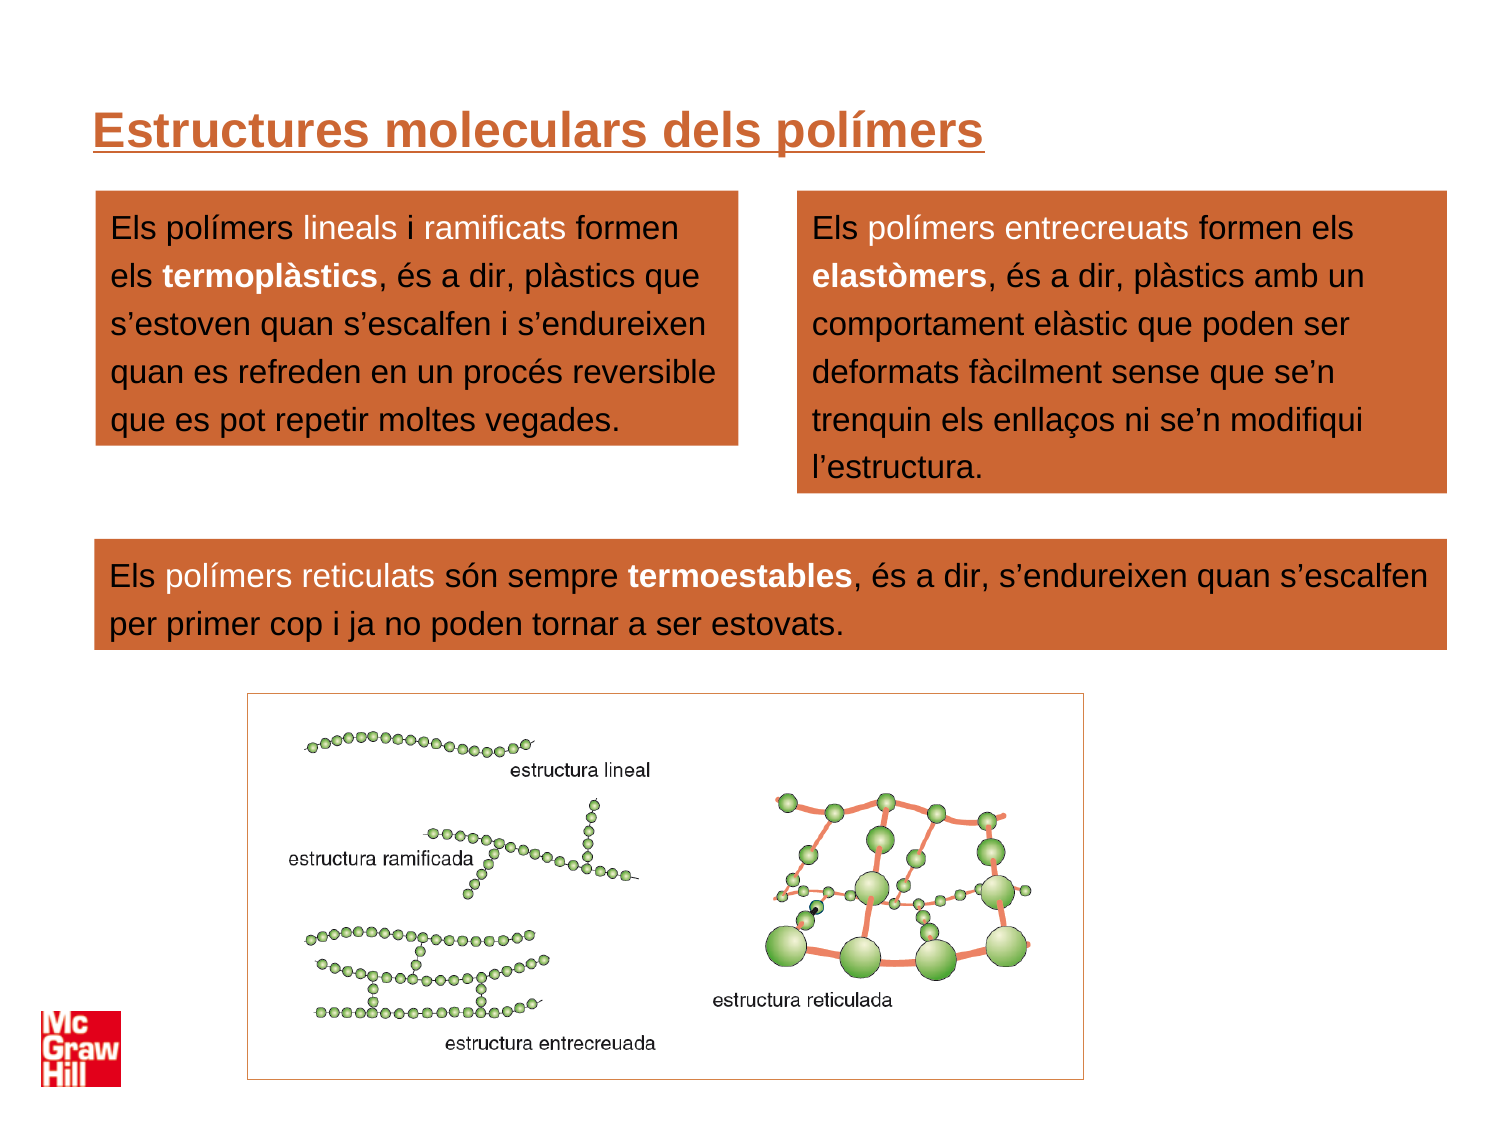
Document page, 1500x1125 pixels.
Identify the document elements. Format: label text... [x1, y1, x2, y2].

text_box Estructures moleculars dels polímers [78, 90, 1483, 166]
text_box Els polímers lineals i ramificats formen els termoplàstics, és a dir, plàstics que s’estoven quan s’escalfen i s’endureixen quan es refreden en un procés reversible que es pot repetir moltes vegades. [95, 190, 739, 446]
text_box Els polímers reticulats són sempre termoestables, és a dir, s’endureixen quan s’escalfen per primer cop i ja no poden tornar a ser estovats. [94, 538, 1447, 650]
picture [240, 682, 1085, 1089]
text_box Els polímers entrecreuats formen els elastòmers, és a dir, plàstics amb un comportament elàstic que poden ser deformats fàcilment sense que se’n trenquin els enllaços ni se’n modifiqui l’estructura. [797, 190, 1447, 494]
chart [41, 1011, 121, 1087]
